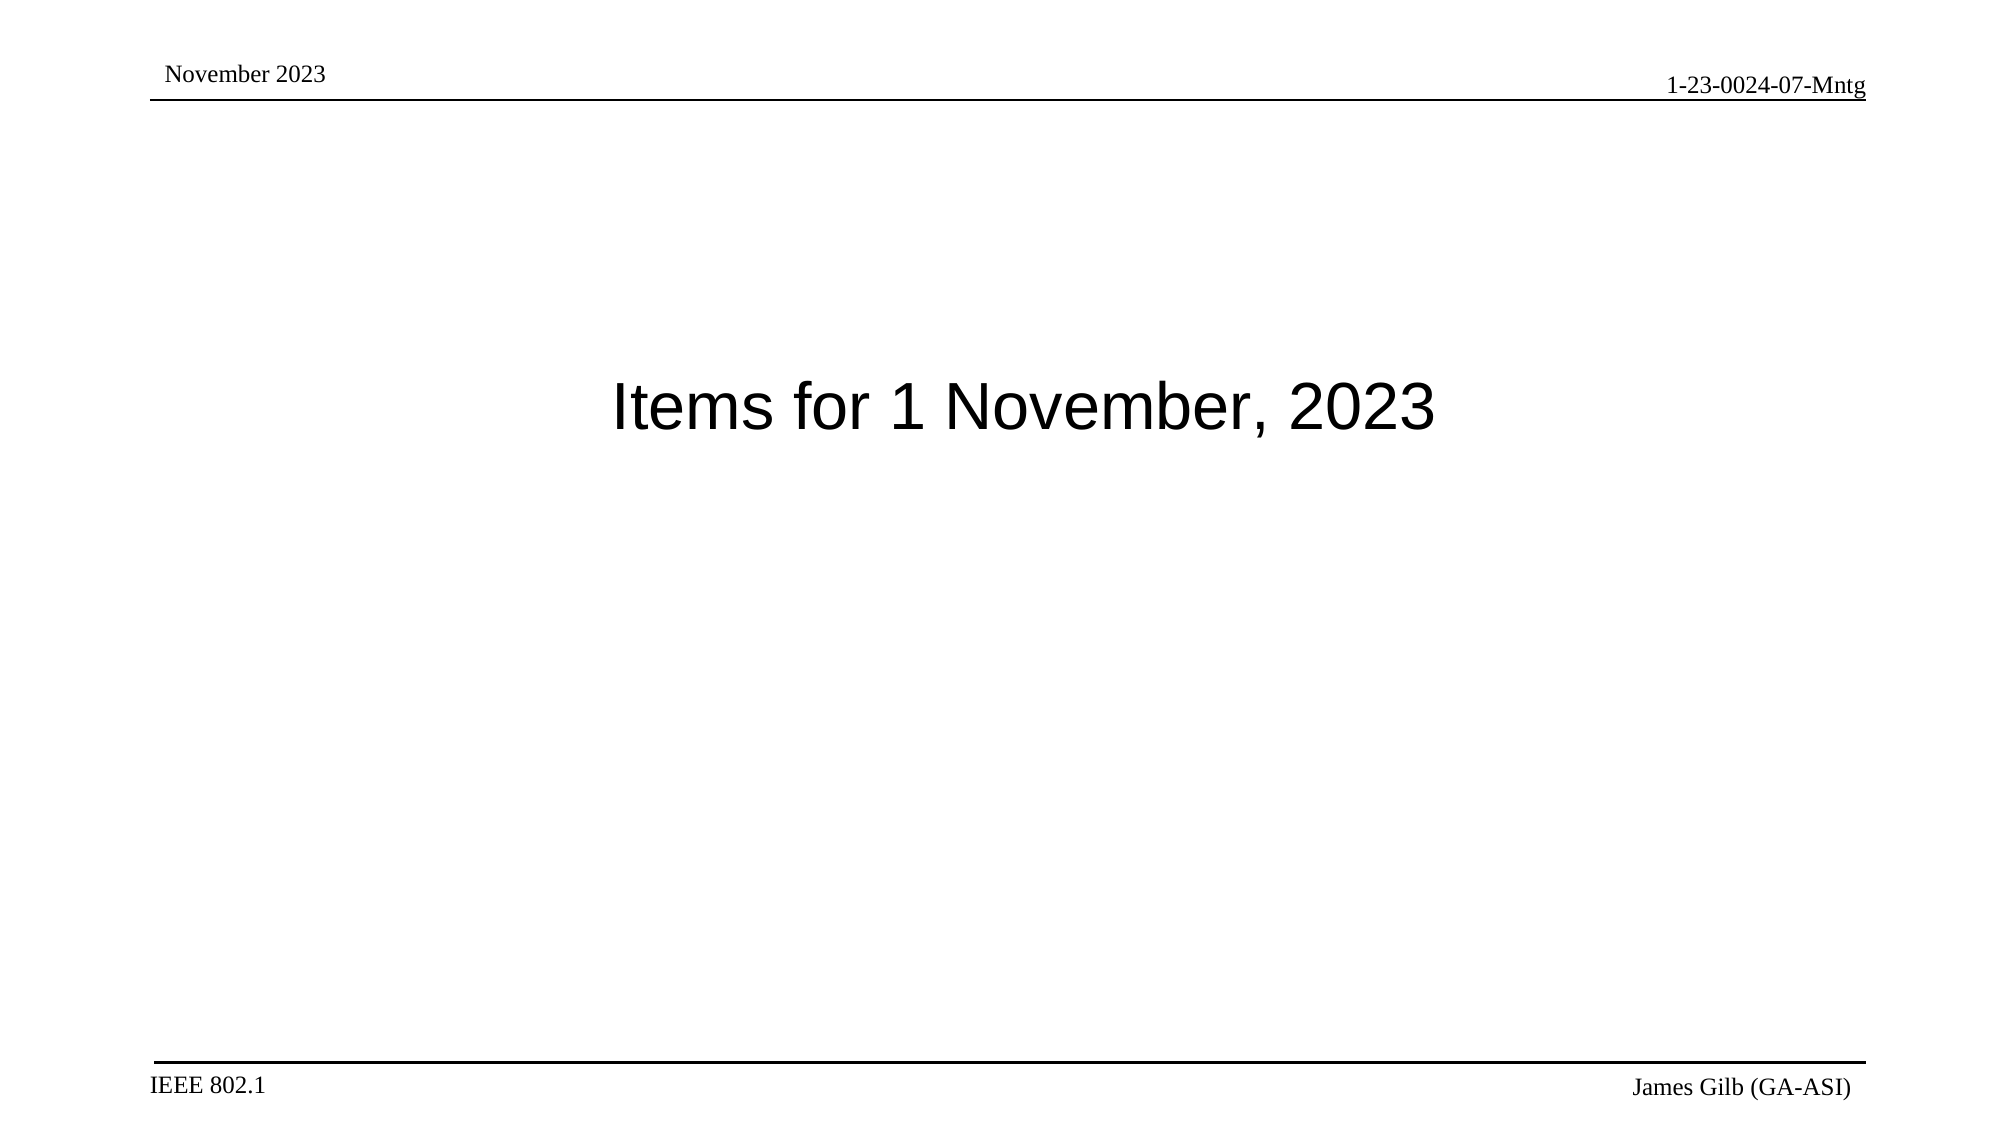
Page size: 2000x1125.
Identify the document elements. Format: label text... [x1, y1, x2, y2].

subtitle Items for 1 November, 2023 [149, 112, 1900, 693]
